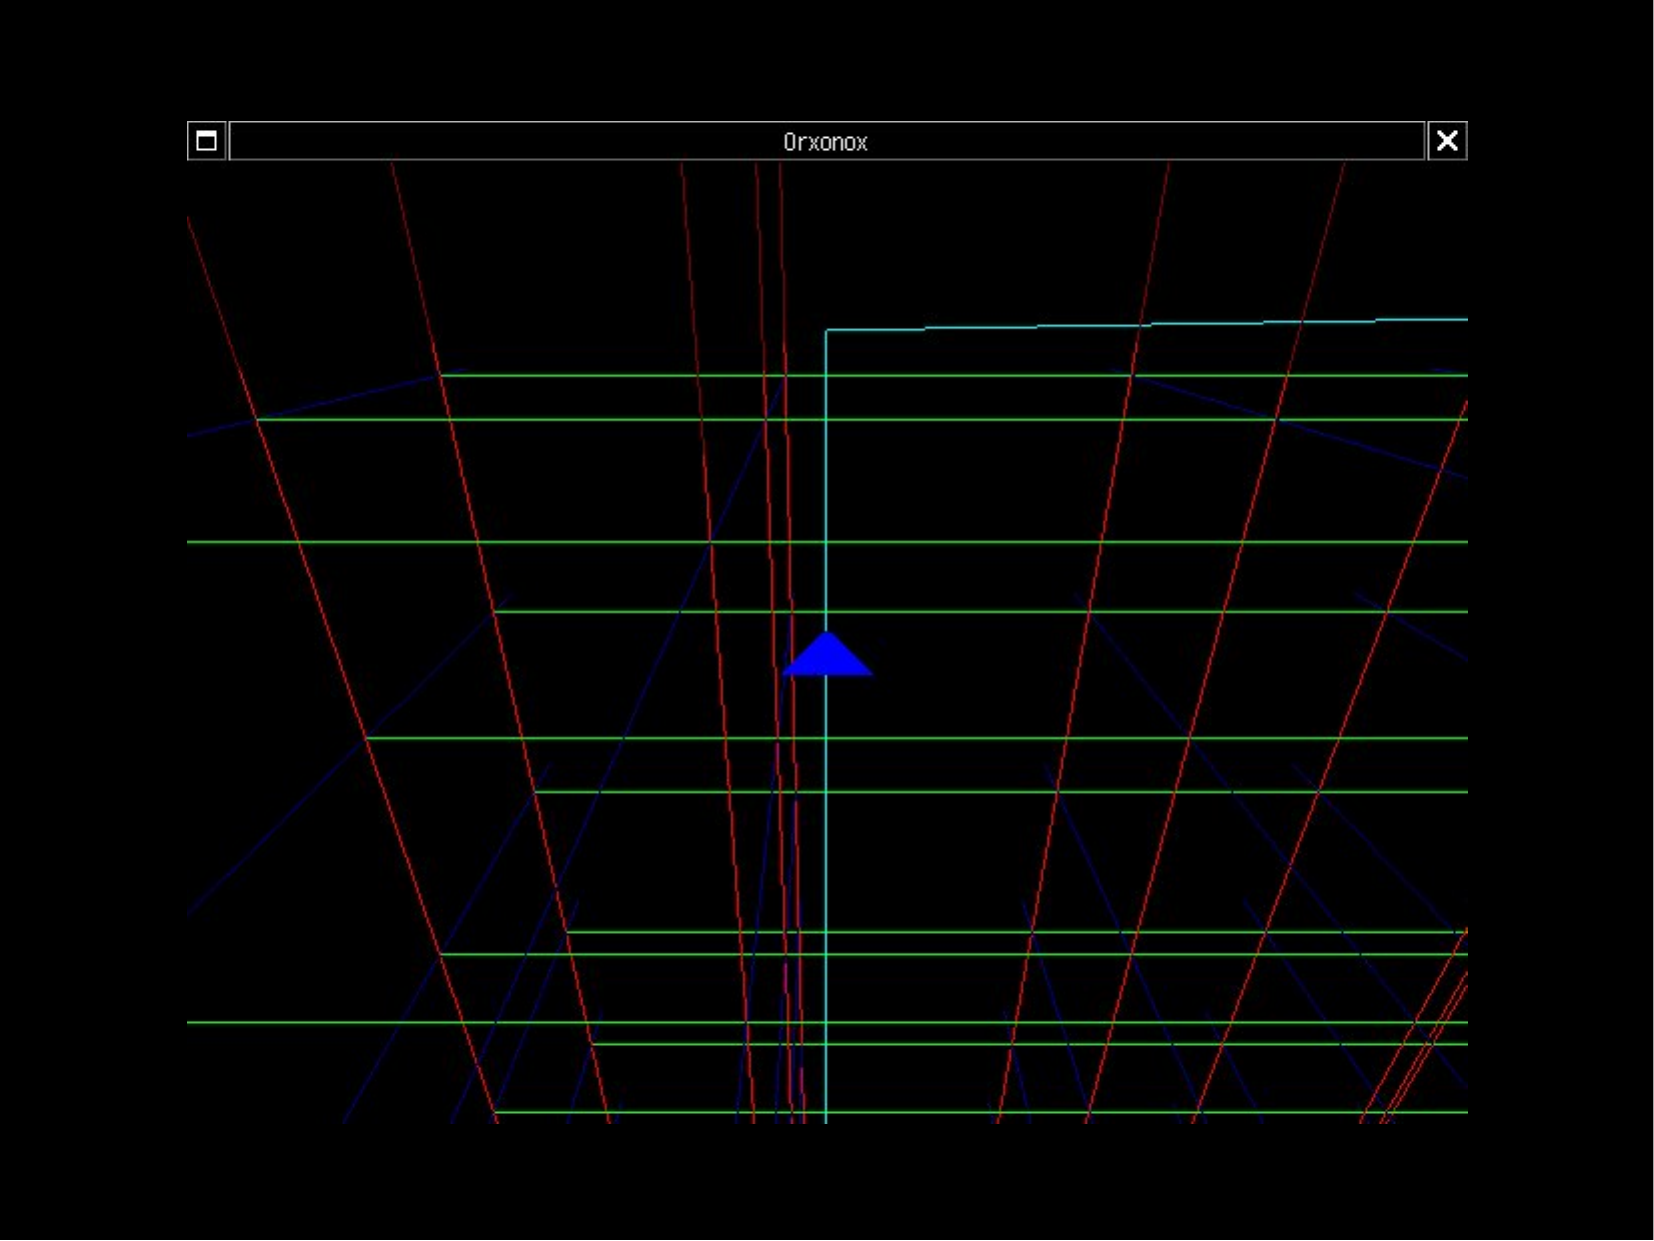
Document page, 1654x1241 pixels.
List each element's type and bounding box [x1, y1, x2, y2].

picture [187, 121, 1468, 1124]
